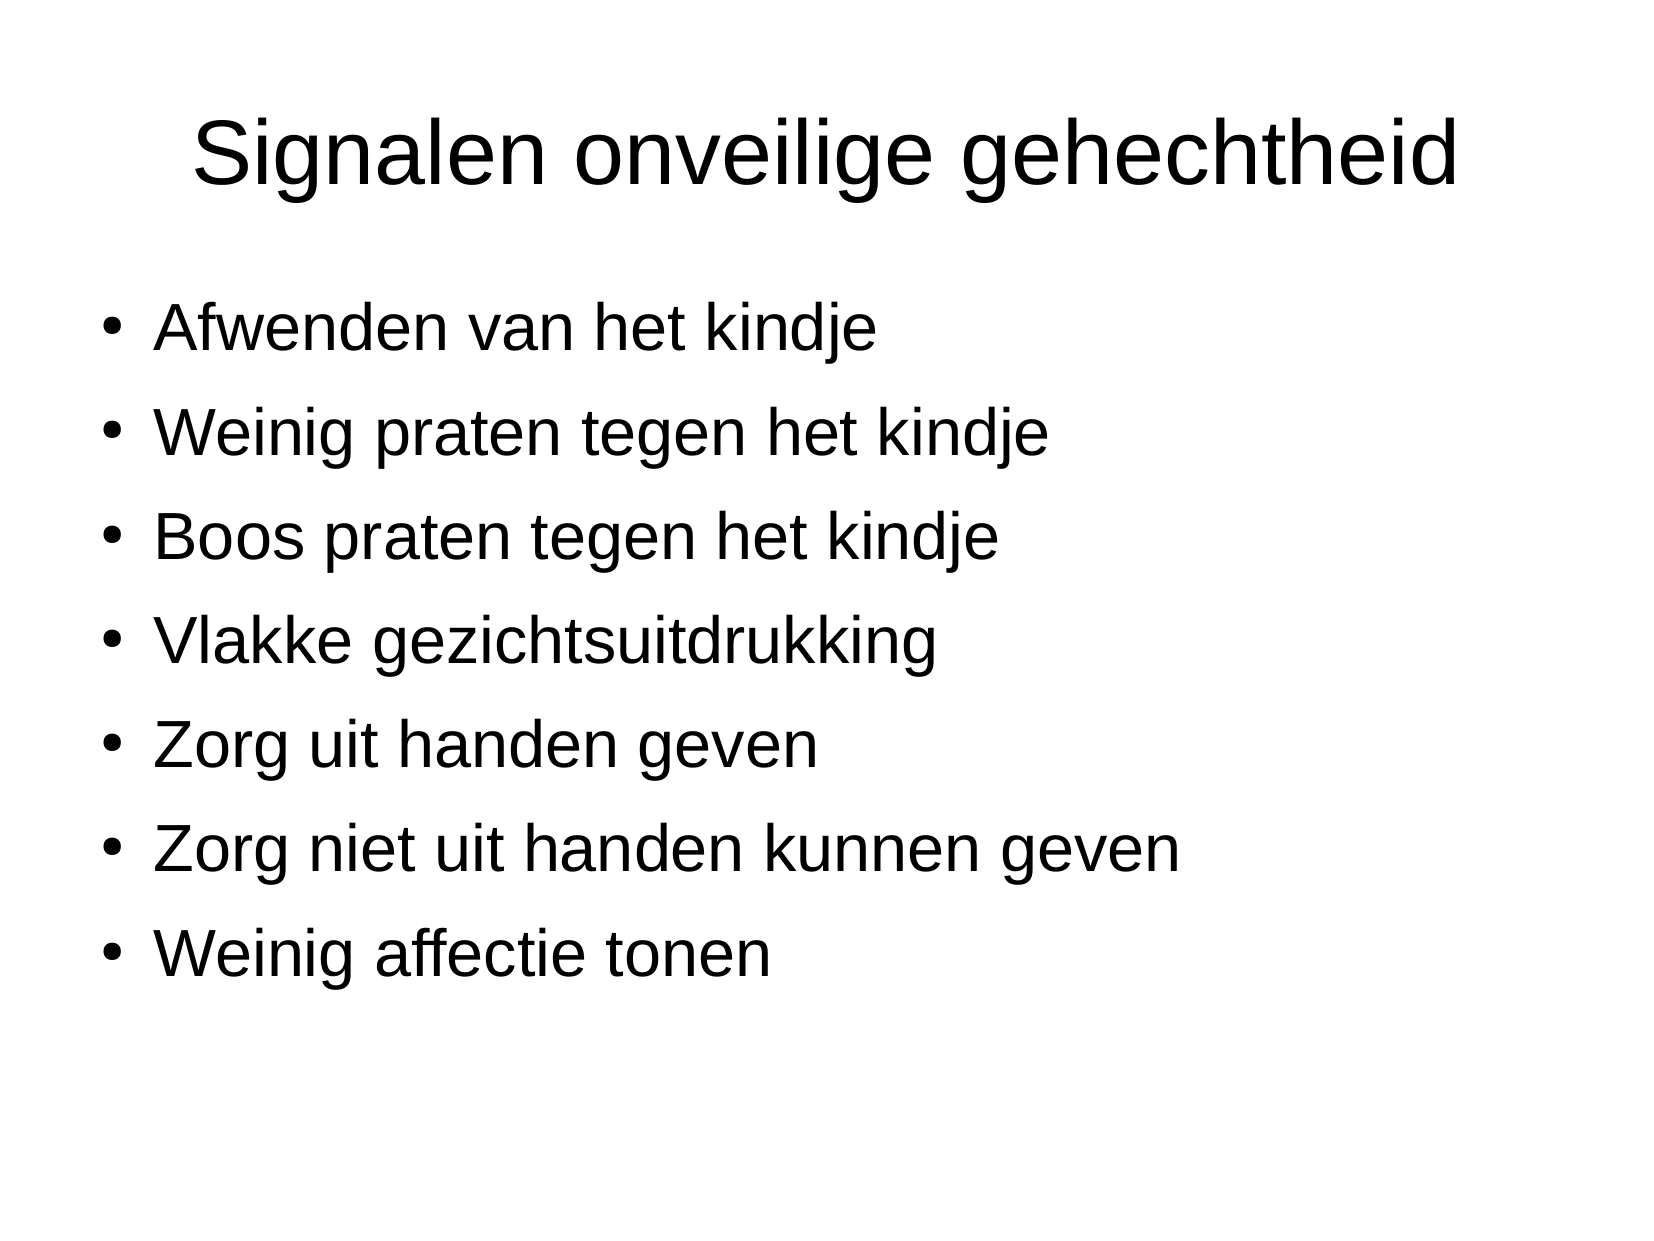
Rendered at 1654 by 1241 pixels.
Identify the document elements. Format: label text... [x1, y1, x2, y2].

list Afwenden van het kindje Weinig praten tegen het kindje Boos praten tegen het kindje Vlakke gezichtsuitdrukking Zorg uit handen geven Zorg niet uit handen kunnen geven Weinig affectie tonen [82, 290, 1571, 1109]
title Signalen onveilige gehechtheid [82, 49, 1571, 257]
